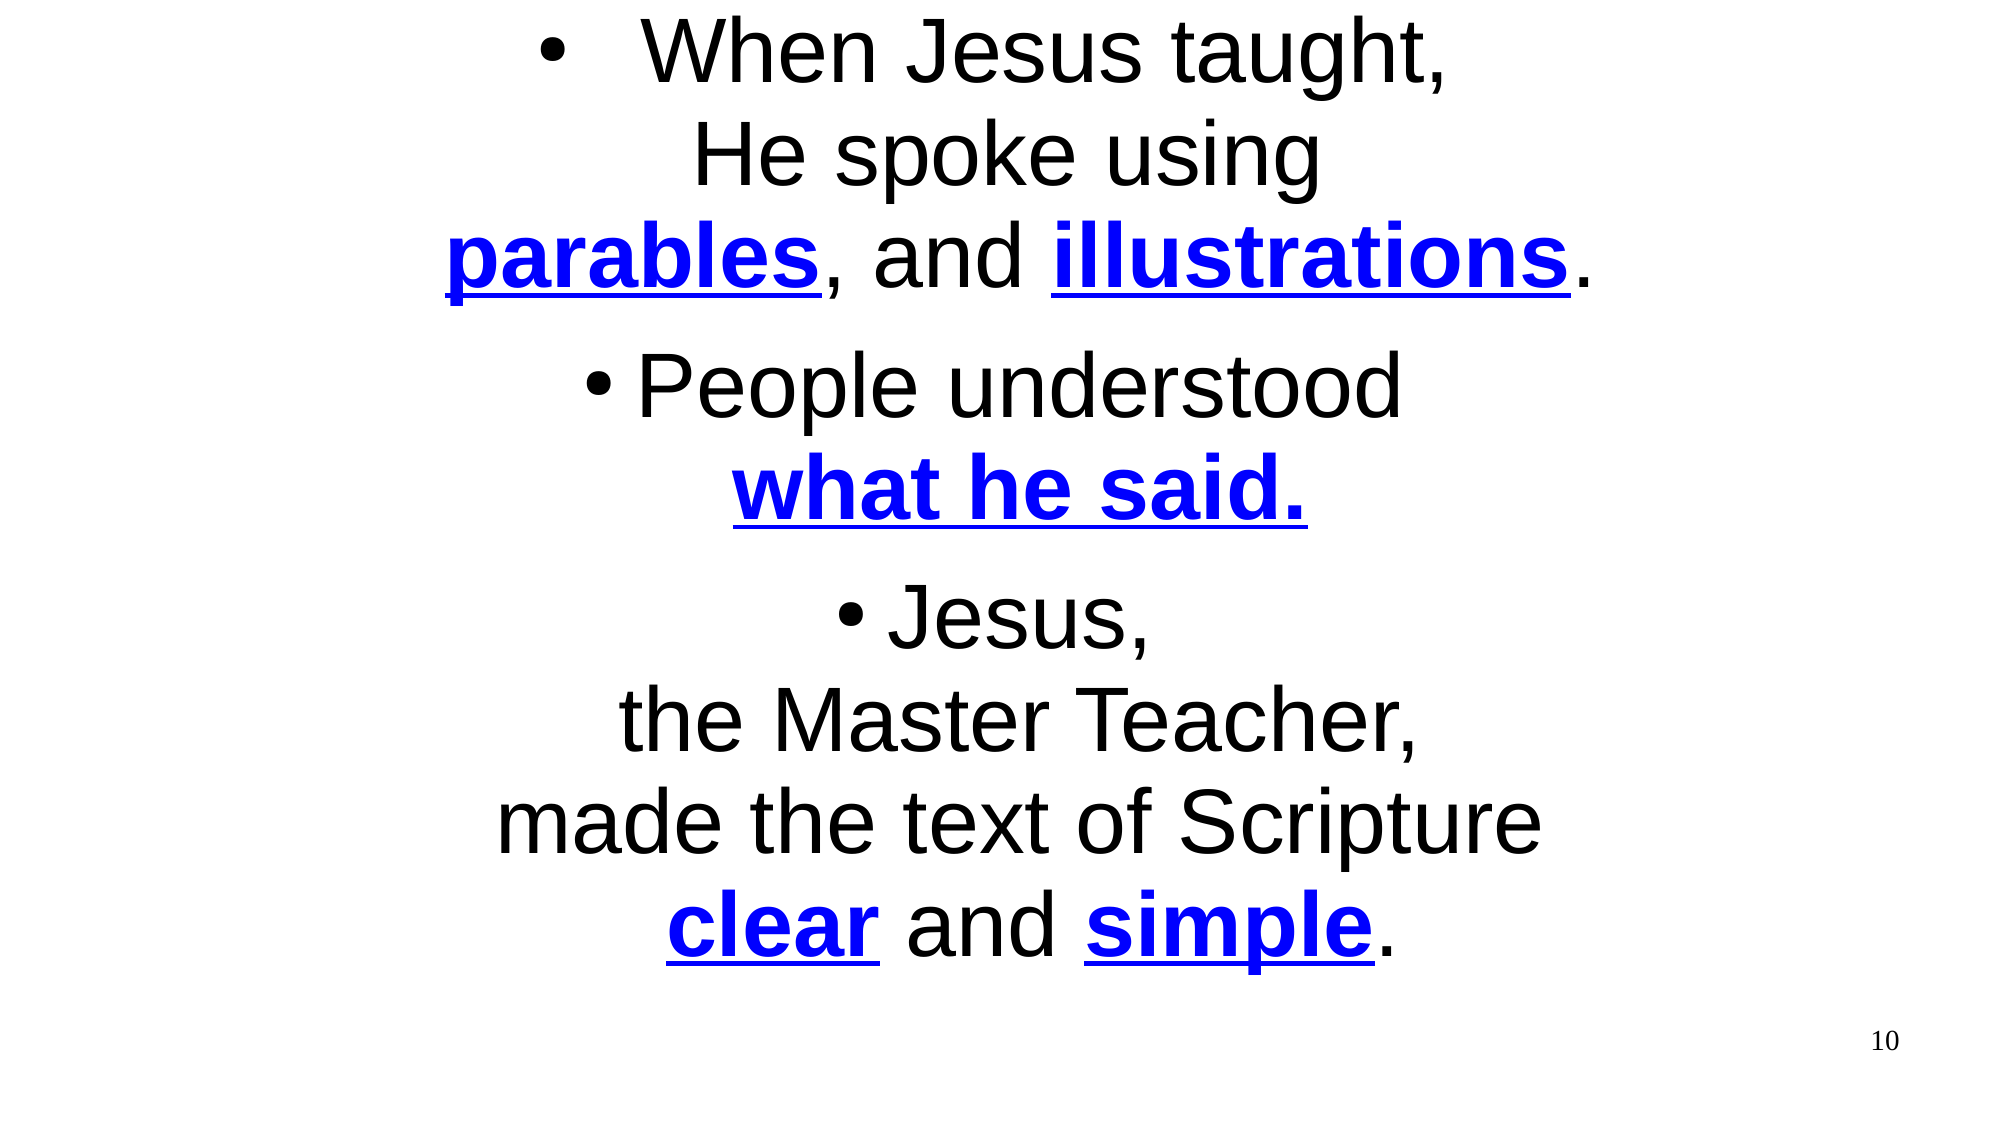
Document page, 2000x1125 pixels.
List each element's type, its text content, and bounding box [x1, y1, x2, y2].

list When Jesus taught, He spoke using parables, and illustrations. People understood what he said. Jesus, the Master Teacher, made the text of Scripture clear and simple. [0, 0, 1996, 1123]
